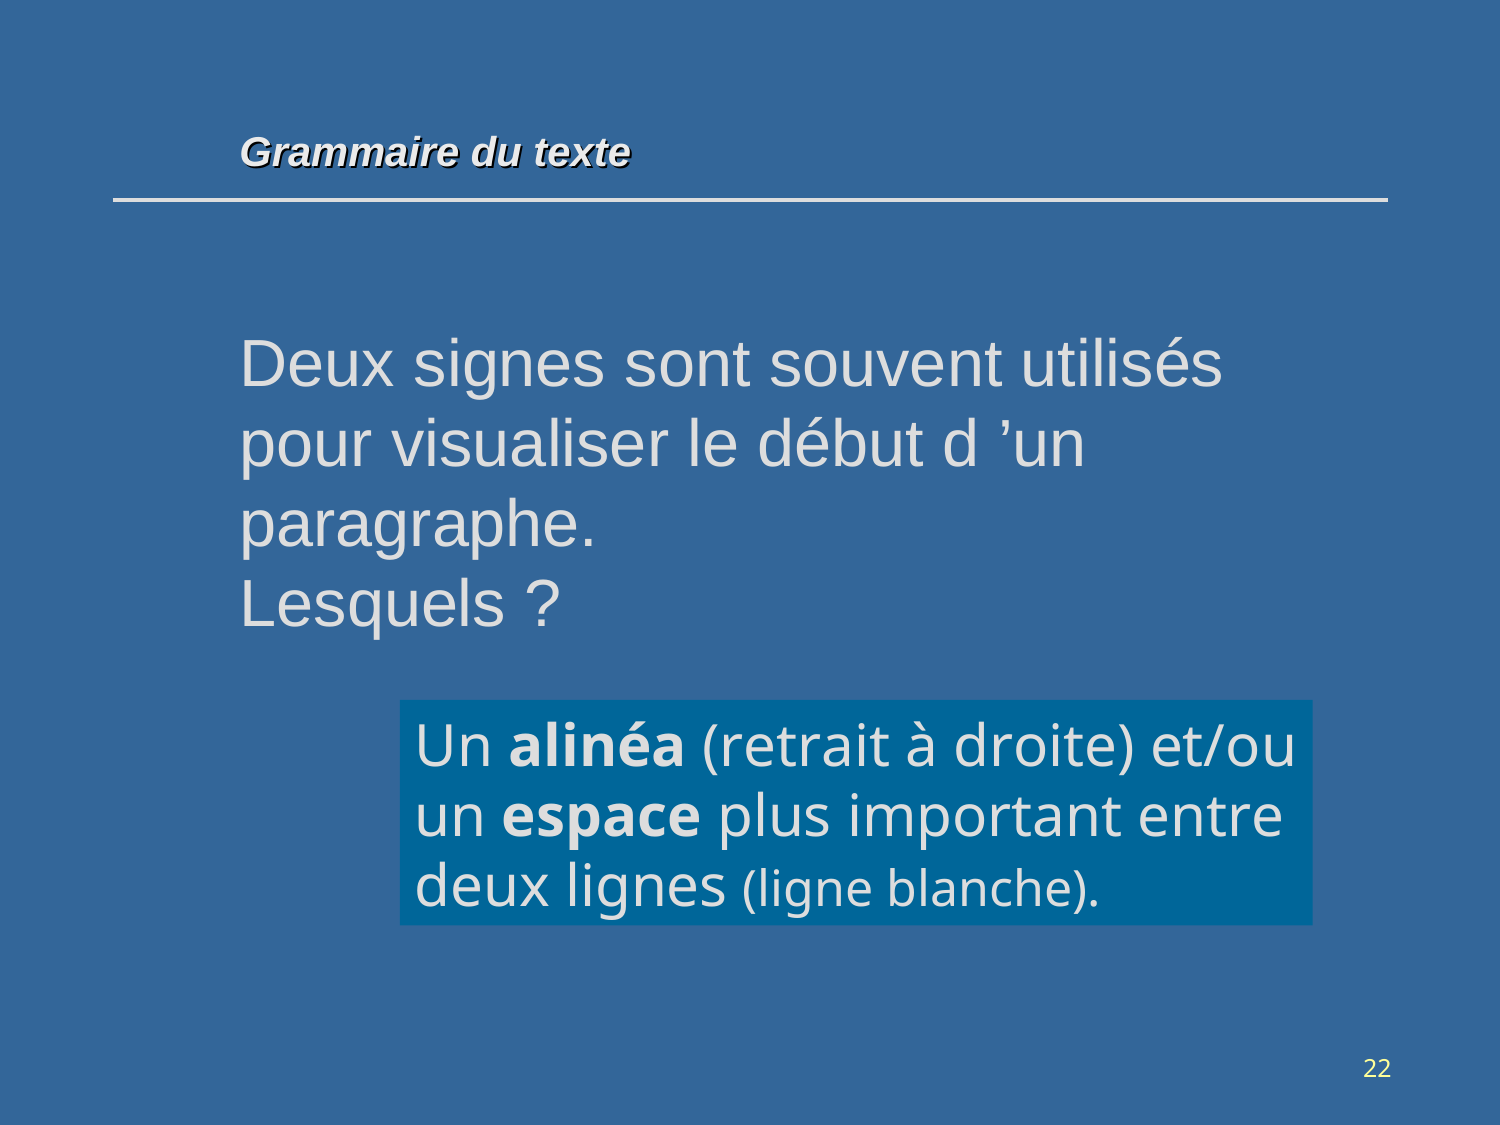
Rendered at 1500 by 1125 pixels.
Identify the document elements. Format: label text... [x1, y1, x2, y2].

text_box Deux signes sont souvent utilisés pour visualiser le début d ’un paragraphe. Lesquels ? [225, 312, 1363, 648]
text_box Grammaire du texte [224, 116, 647, 183]
text_box Un alinéa (retrait à droite) et/ou un espace plus important entre deux lignes (ligne blanche). [399, 699, 1313, 926]
